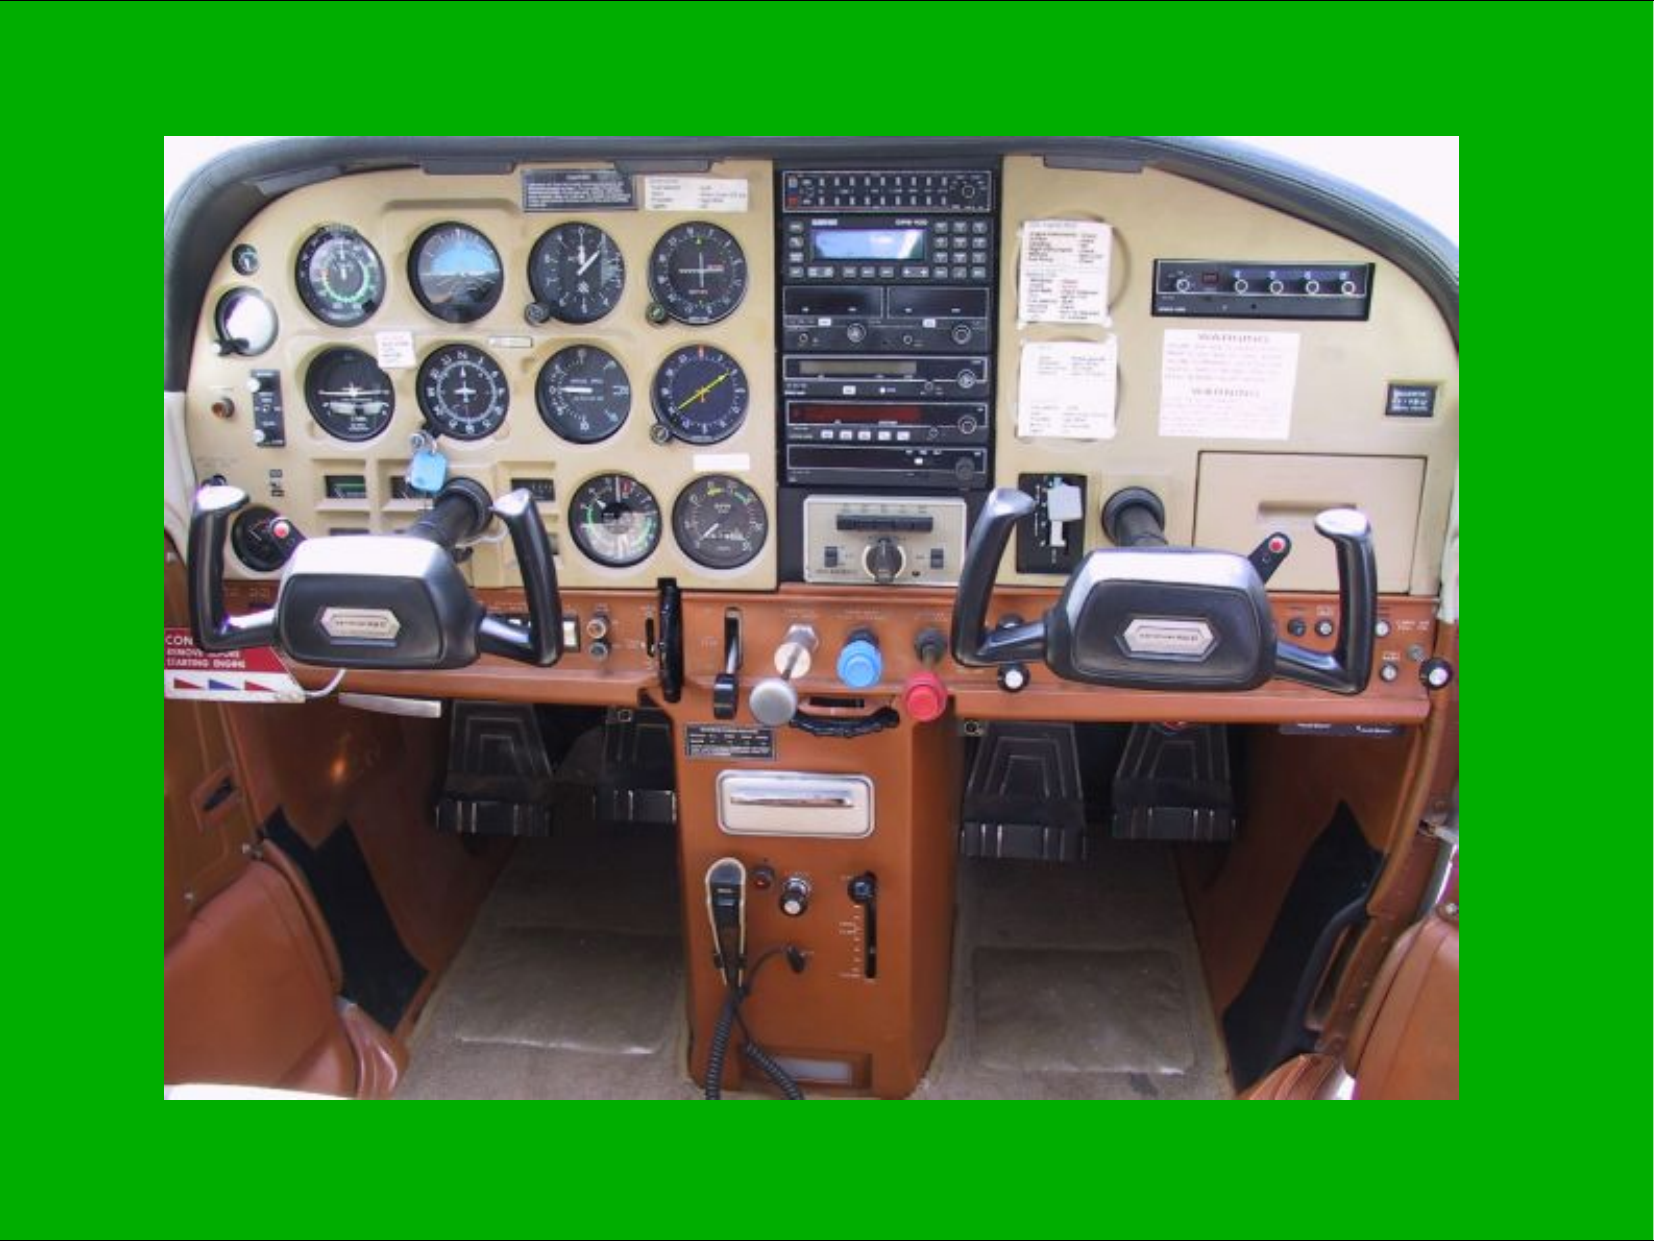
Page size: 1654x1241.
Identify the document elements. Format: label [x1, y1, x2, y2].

picture [164, 136, 1459, 1100]
text_box [0, 0, 1654, 1241]
